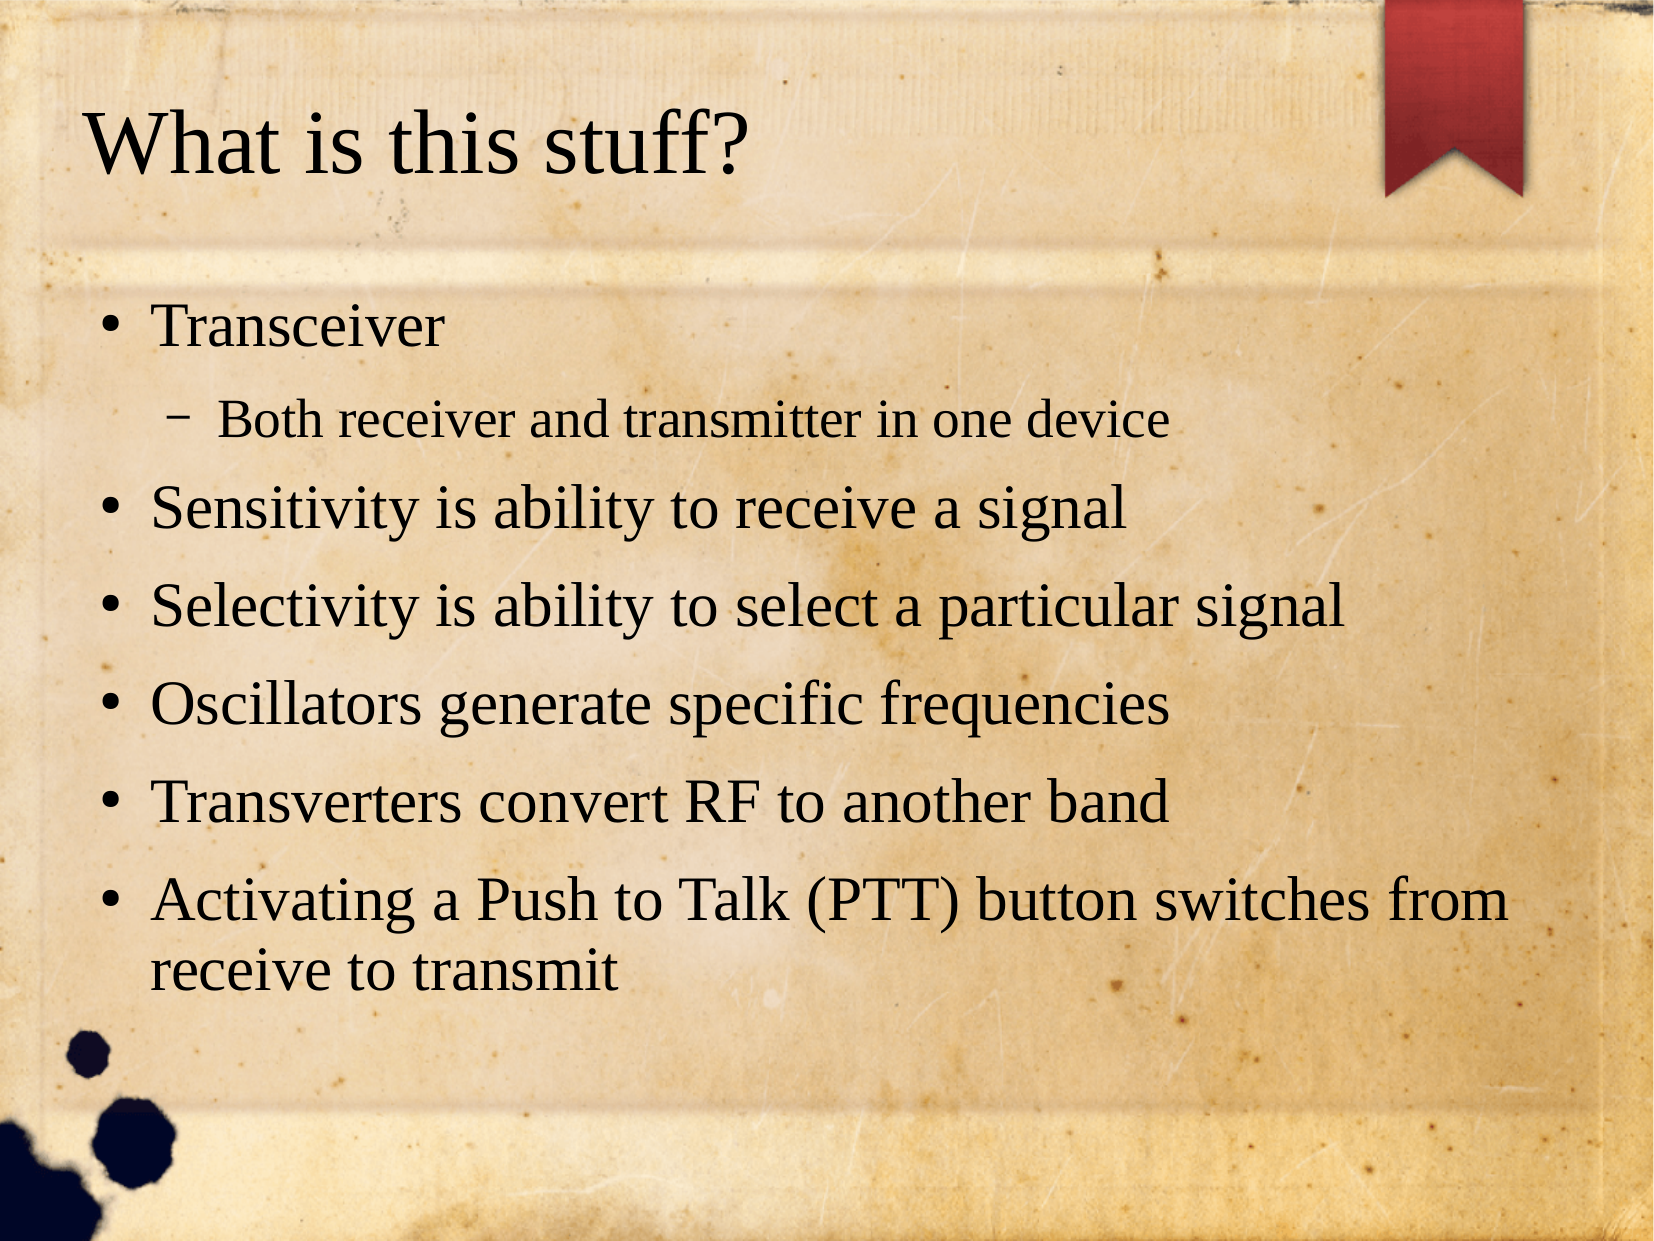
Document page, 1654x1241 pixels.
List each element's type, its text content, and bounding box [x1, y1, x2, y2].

picture [0, 0, 1654, 1241]
title What is this stuff? [82, 49, 1347, 237]
list Transceiver Both receiver and transmitter in one device Sensitivity is ability to receive a signal Selectivity is ability to select a particular signal Oscillators generate specific frequencies Transverters convert RF to another band Activating a Push to Talk (PTT) button switches from receive to transmit [82, 290, 1538, 1010]
